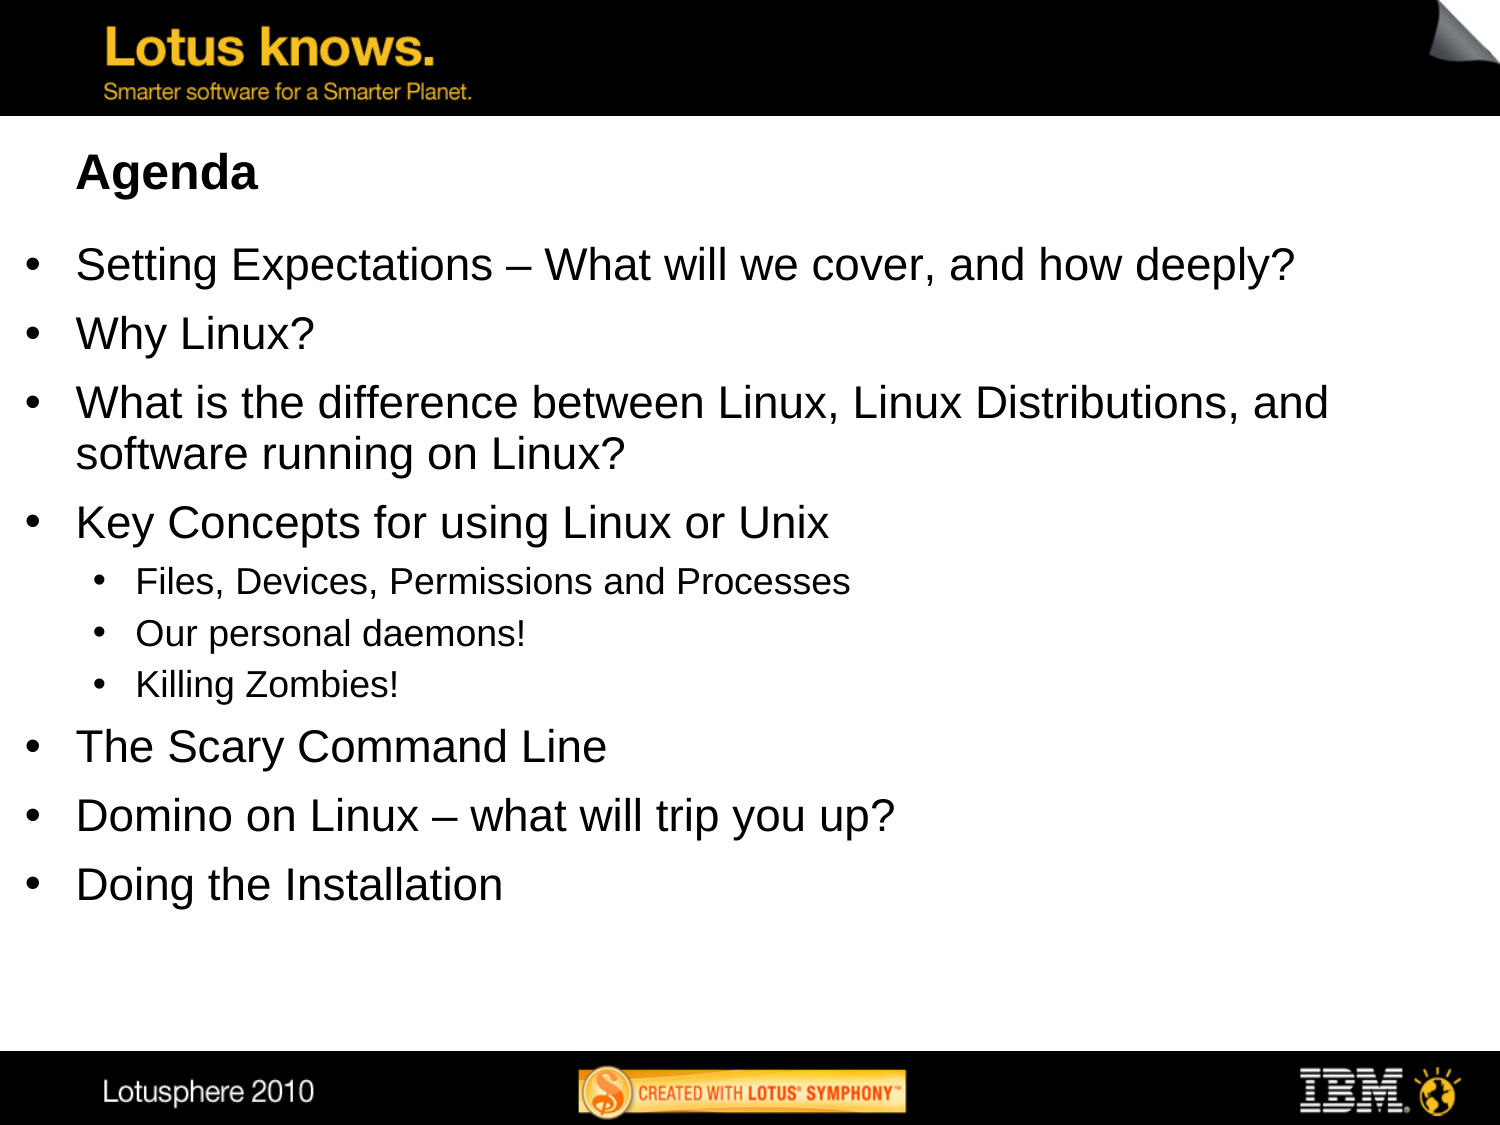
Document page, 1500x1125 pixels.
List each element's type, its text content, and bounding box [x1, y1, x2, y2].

title Agenda [74, 137, 1475, 200]
picture [0, 0, 1500, 114]
list Setting Expectations – What will we cover, and how deeply? Why Linux? What is the difference between Linux, Linux Distributions, and software running on Linux? Key Concepts for using Linux or Unix Files, Devices, Permissions and Processes Our personal daemons! Killing Zombies! The Scary Command Line Domino on Linux – what will trip you up? Doing the Installation [24, 237, 1476, 1026]
picture [0, 1053, 1500, 1125]
